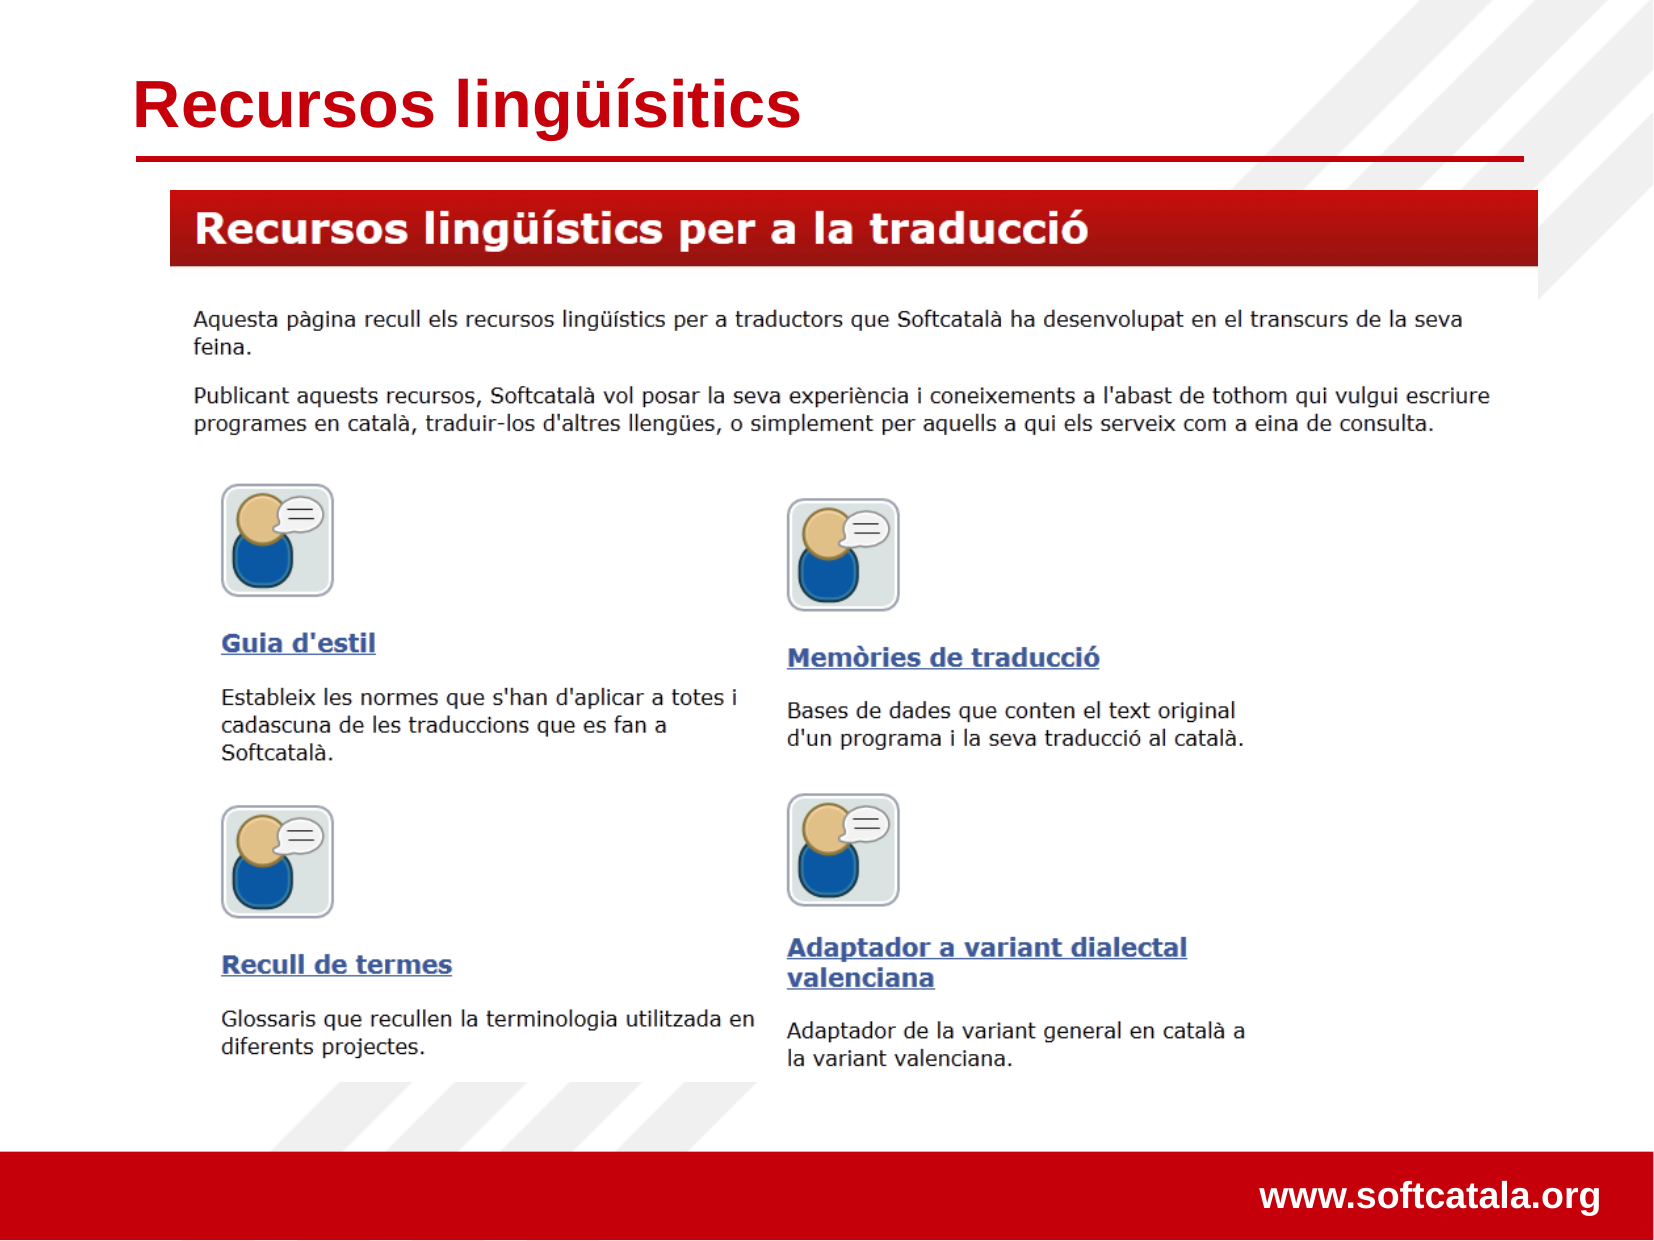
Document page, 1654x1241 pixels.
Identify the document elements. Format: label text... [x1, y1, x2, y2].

picture [0, 0, 1654, 1151]
text_box Recursos lingüísitics [118, 59, 1501, 149]
text_box www.softcatala.org [0, 1151, 1654, 1241]
